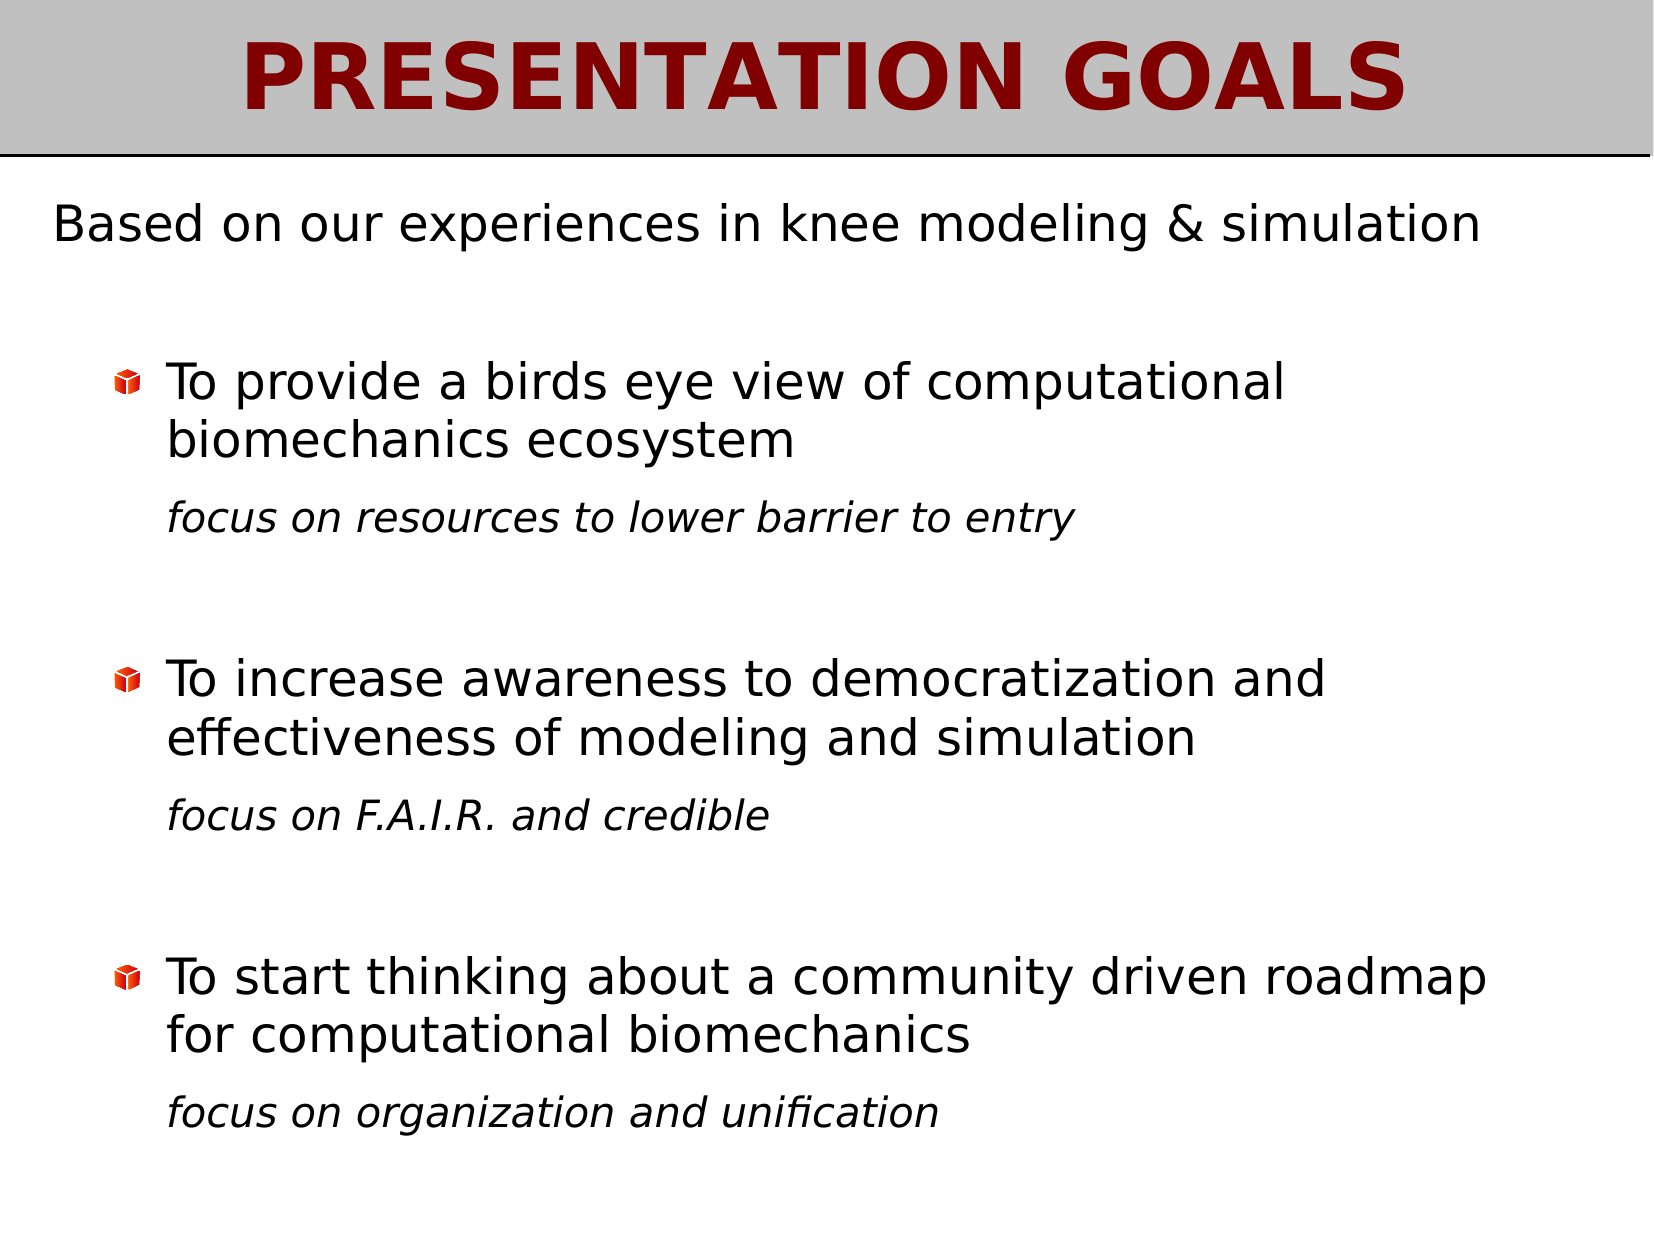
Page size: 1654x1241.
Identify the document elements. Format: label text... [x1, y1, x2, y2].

text_box To provide a birds eye view of computational biomechanics ecosystem focus on resources to lower barrier to entry To increase awareness to democratization and effectiveness of modeling and simulation focus on F.A.I.R. and credible To start thinking about a community driven roadmap for computational biomechanics focus on organization and unification [98, 345, 1576, 1146]
text_box PRESENTATION GOALS [0, 24, 1651, 132]
text_box Based on our experiences in knee modeling & simulation [37, 187, 1499, 261]
text_box [0, 0, 1654, 156]
